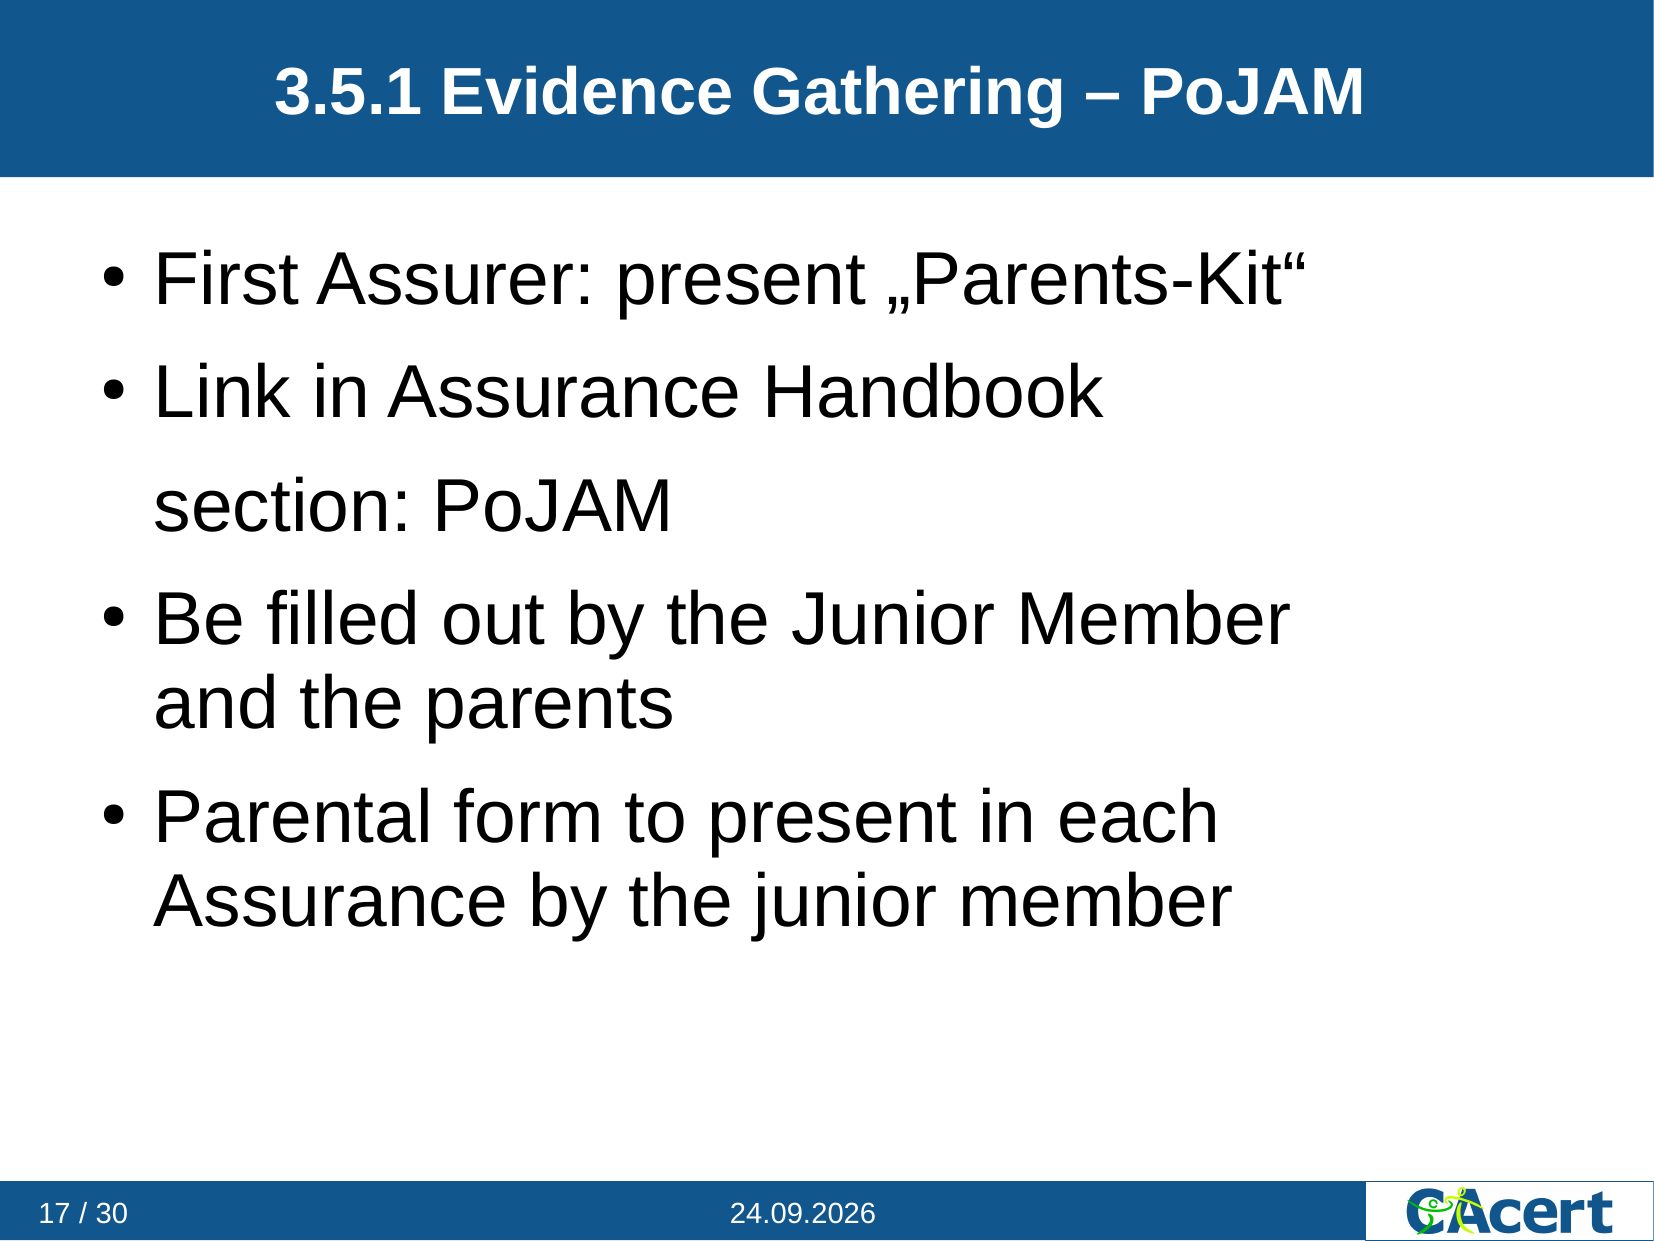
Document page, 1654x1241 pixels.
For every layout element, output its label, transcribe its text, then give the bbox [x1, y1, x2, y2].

list First Assurer: present „Parents-Kit“ Link in Assurance Handbook section: PoJAM Be filled out by the Junior Member and the parents Parental form to present in each Assurance by the junior member [82, 236, 1571, 1110]
title 3.5.1 Evidence Gathering – PoJAM [76, 17, 1565, 166]
picture [1406, 1186, 1613, 1235]
